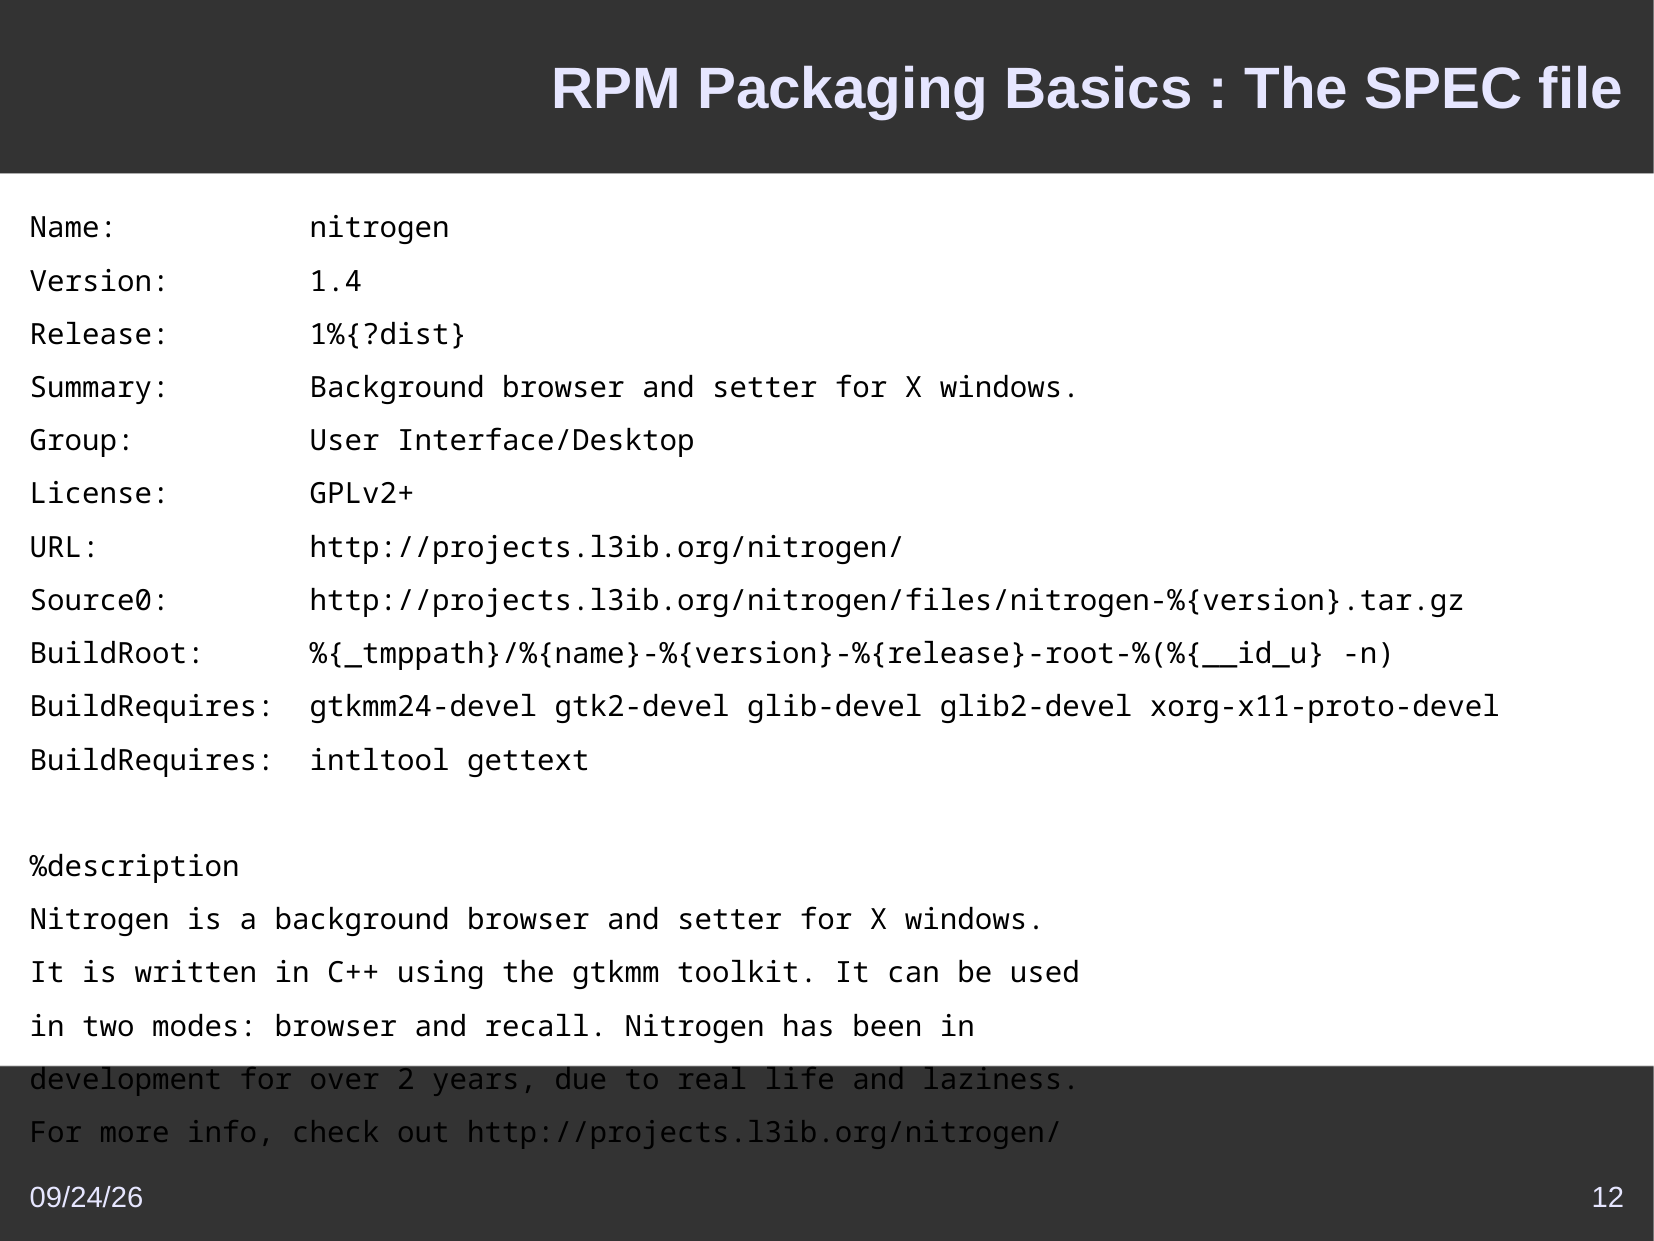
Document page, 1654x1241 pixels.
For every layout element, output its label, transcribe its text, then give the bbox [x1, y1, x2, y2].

list Name: nitrogen Version: 1.4 Release: 1%{?dist} Summary: Background browser and setter for X windows. Group: User Interface/Desktop License: GPLv2+ URL: http://projects.l3ib.org/nitrogen/ Source0: http://projects.l3ib.org/nitrogen/files/nitrogen-%{version}.tar.gz BuildRoot: %{_tmppath}/%{name}-%{version}-%{release}-root-%(%{__id_u} -n) BuildRequires: gtkmm24-devel gtk2-devel glib-devel glib2-devel xorg-x11-proto-devel BuildRequires: intltool gettext %description Nitrogen is a background browser and setter for X windows. It is written in C++ using the gtkmm toolkit. It can be used in two modes: browser and recall. Nitrogen has been in development for over 2 years, due to real life and laziness. For more info, check out http://projects.l3ib.org/nitrogen/ [29, 206, 1625, 1053]
title RPM Packaging Basics : The SPEC file [29, 36, 1625, 141]
picture [0, 0, 1654, 1241]
